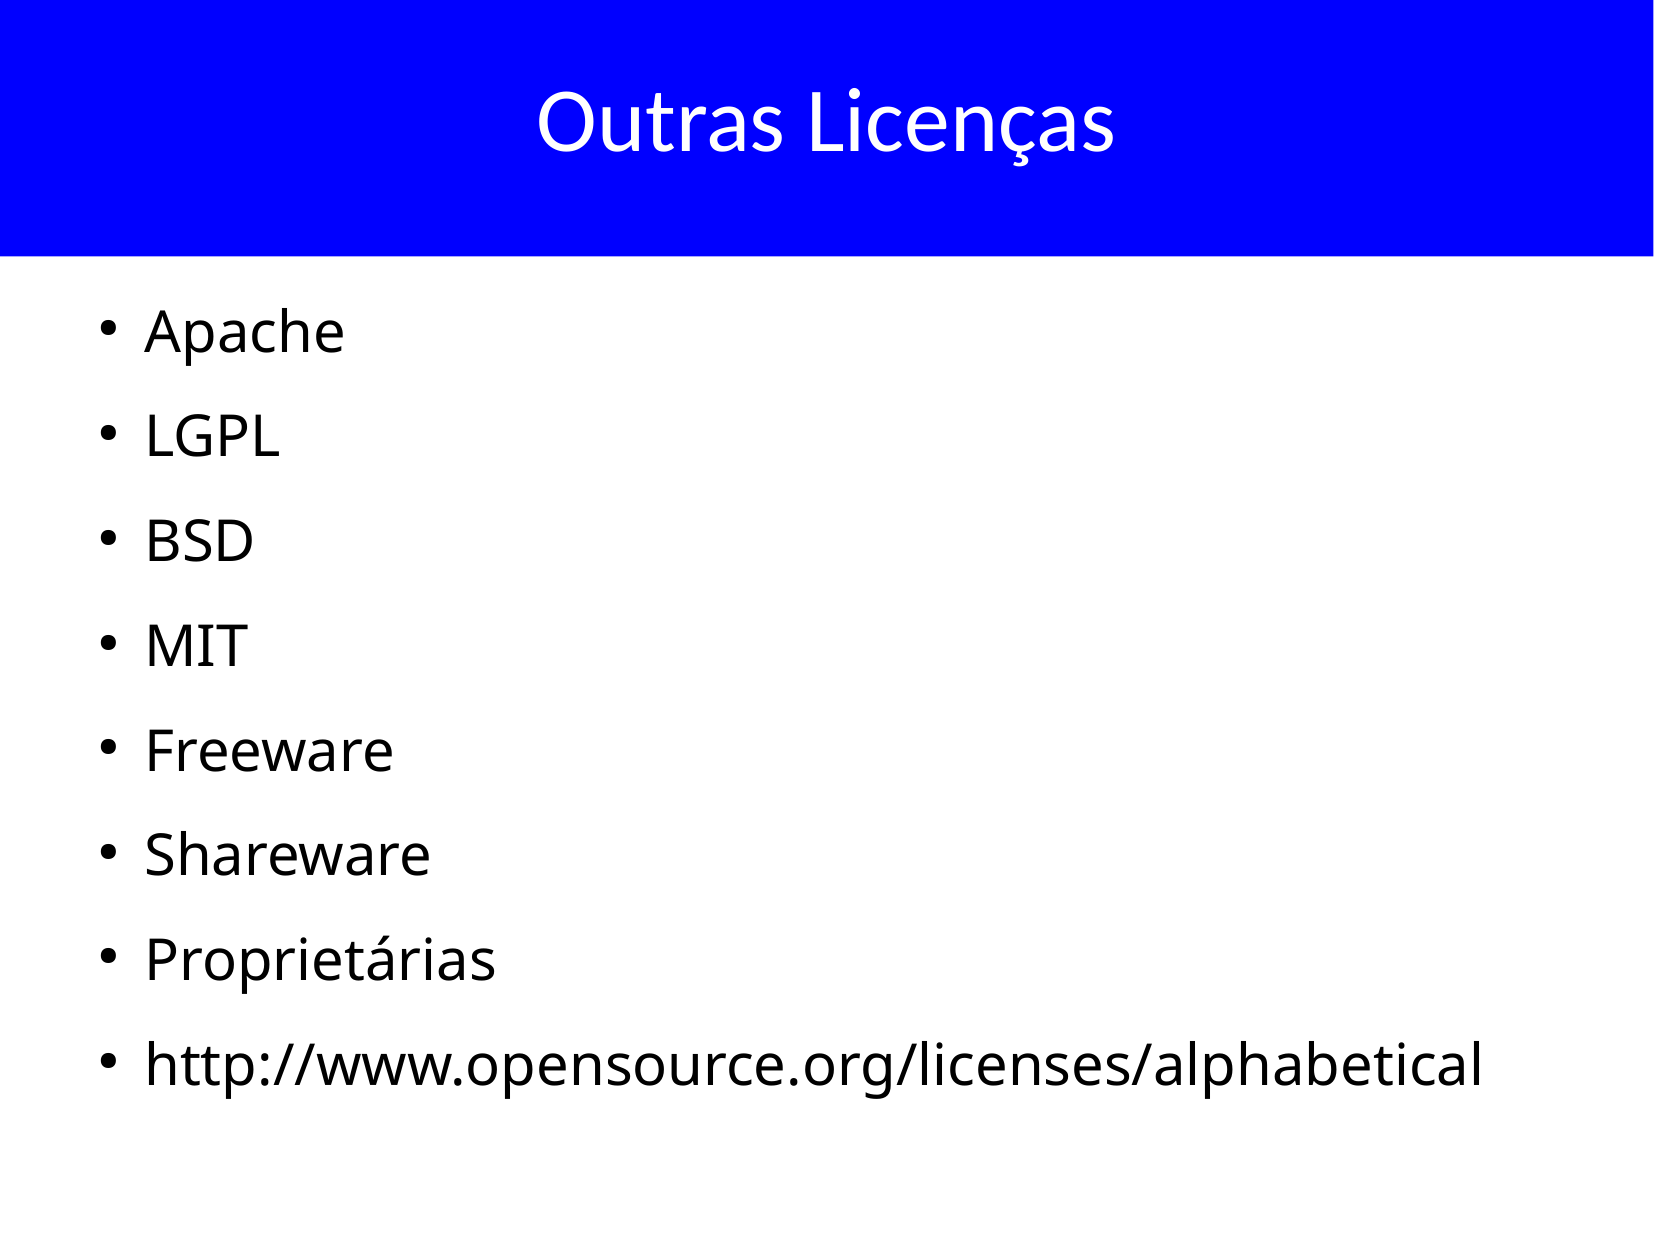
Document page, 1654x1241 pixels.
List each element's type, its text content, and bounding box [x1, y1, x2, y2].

title Outras Licenças [0, 0, 1654, 257]
list Apache LGPL BSD MIT Freeware Shareware Proprietárias http://www.opensource.org/licenses/alphabetical [82, 290, 1571, 1109]
